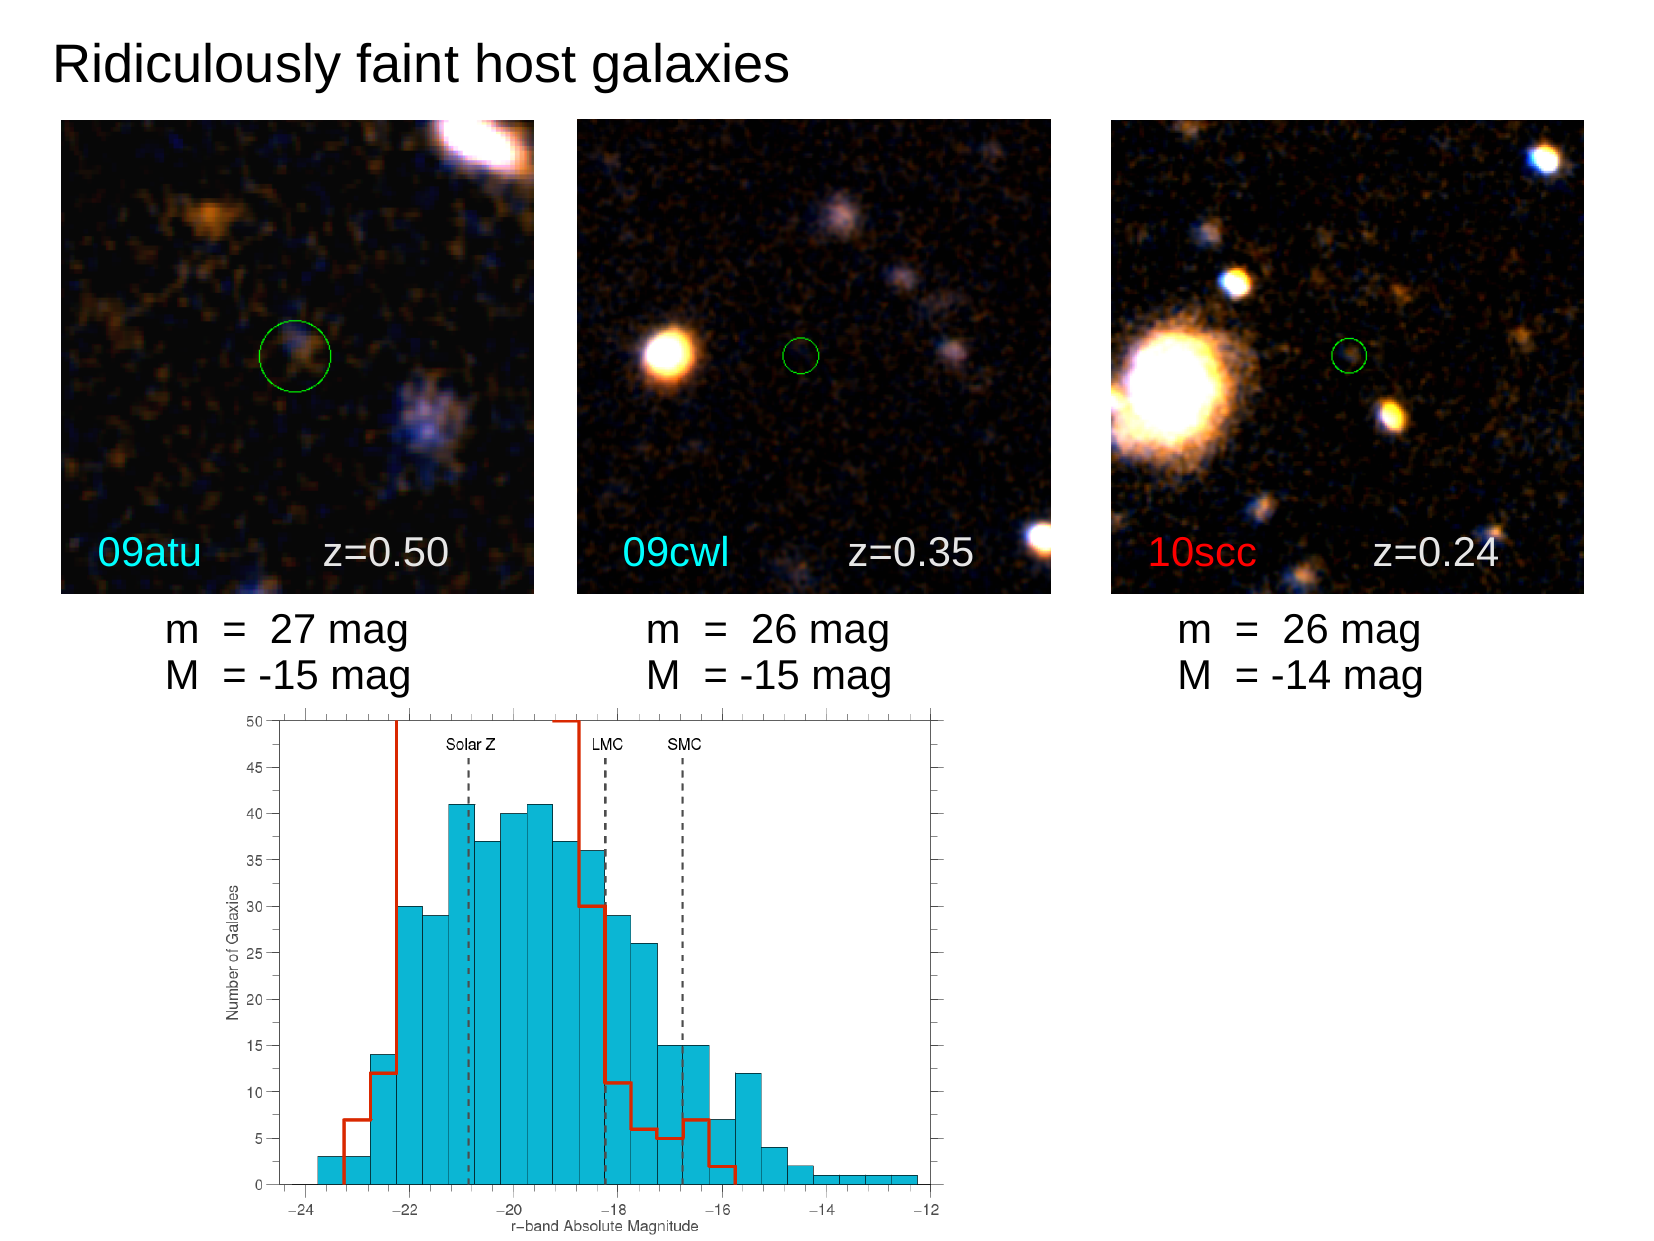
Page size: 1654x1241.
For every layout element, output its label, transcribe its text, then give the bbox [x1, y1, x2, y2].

text_box Ridiculously faint host galaxies [37, 25, 1013, 102]
picture [577, 119, 1051, 520]
picture [187, 699, 976, 1235]
picture [61, 120, 534, 594]
text_box m = 27 mag M = -15 mag [150, 598, 488, 749]
picture [1111, 583, 1584, 594]
text_box 09atu z=0.50 09cwl z=0.35 10scc z=0.24 [82, 520, 1589, 583]
text_box m = 26 mag M = -15 mag [631, 598, 969, 749]
picture [577, 583, 1051, 594]
text_box m = 26 mag M = -14 mag [1162, 598, 1501, 749]
picture [1111, 120, 1584, 520]
